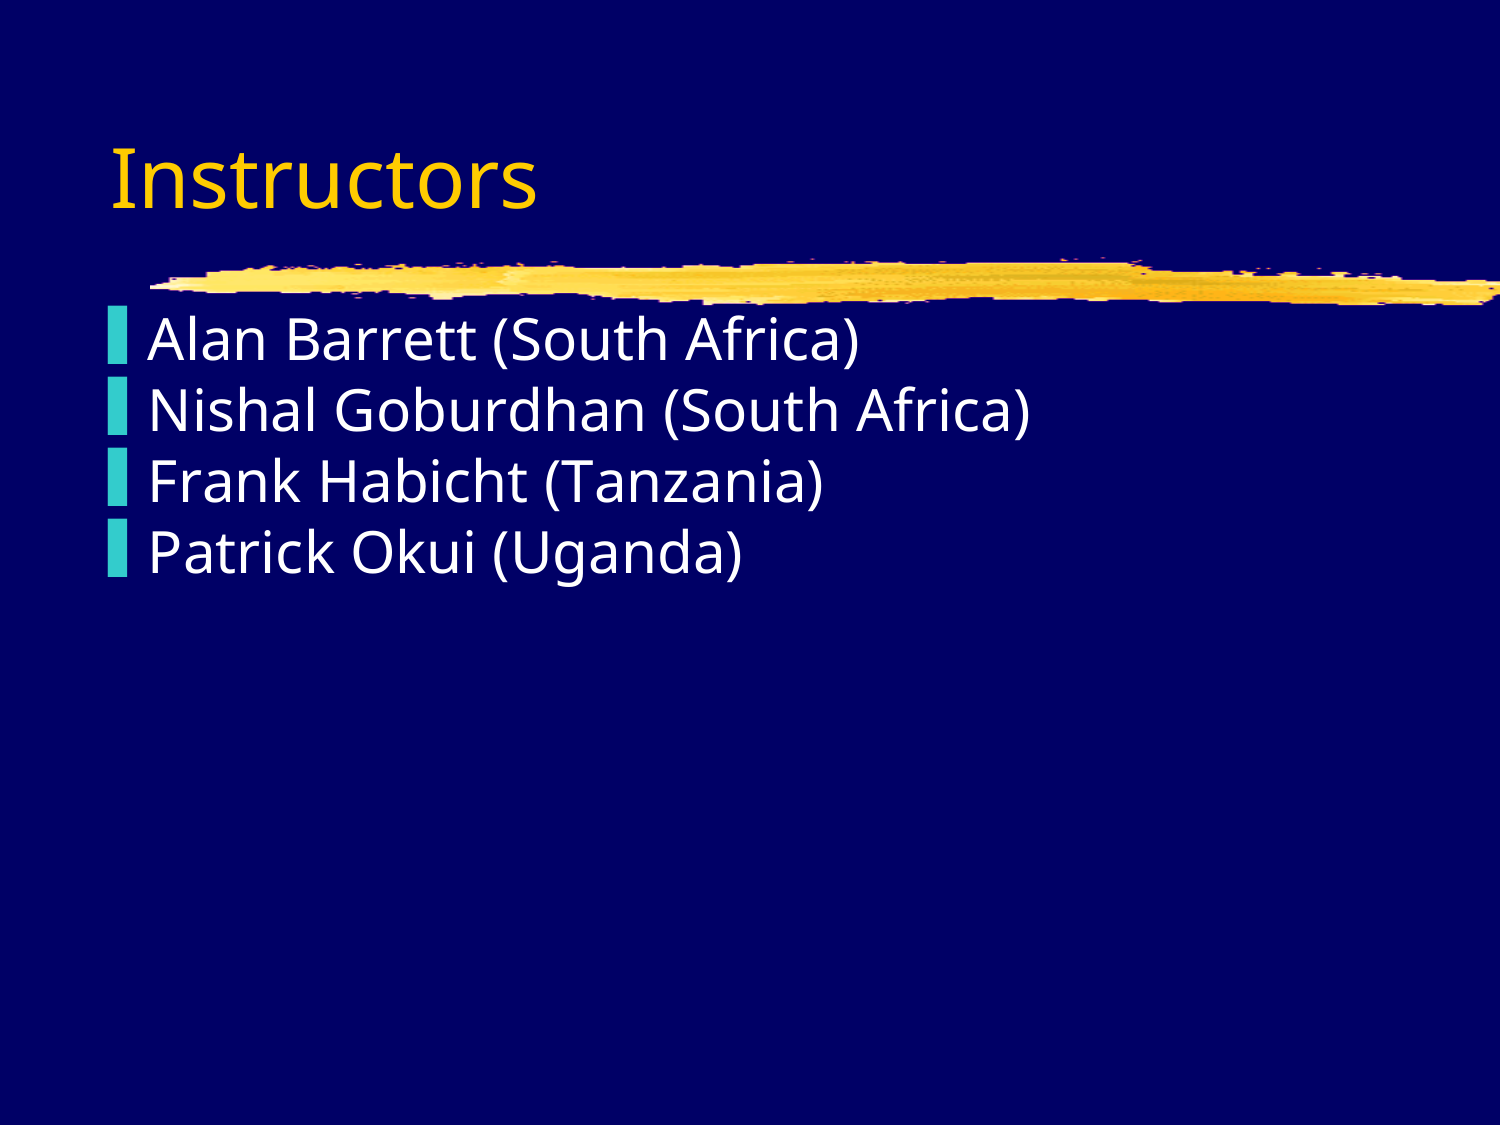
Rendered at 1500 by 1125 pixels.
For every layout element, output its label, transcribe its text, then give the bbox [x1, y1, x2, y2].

picture [150, 252, 1500, 316]
list Alan Barrett (South Africa)‏ Nishal Goburdhan (South Africa) Frank Habicht (Tanzania) Patrick Okui (Uganda) [93, 316, 1463, 1025]
title Instructors [110, 78, 1391, 297]
